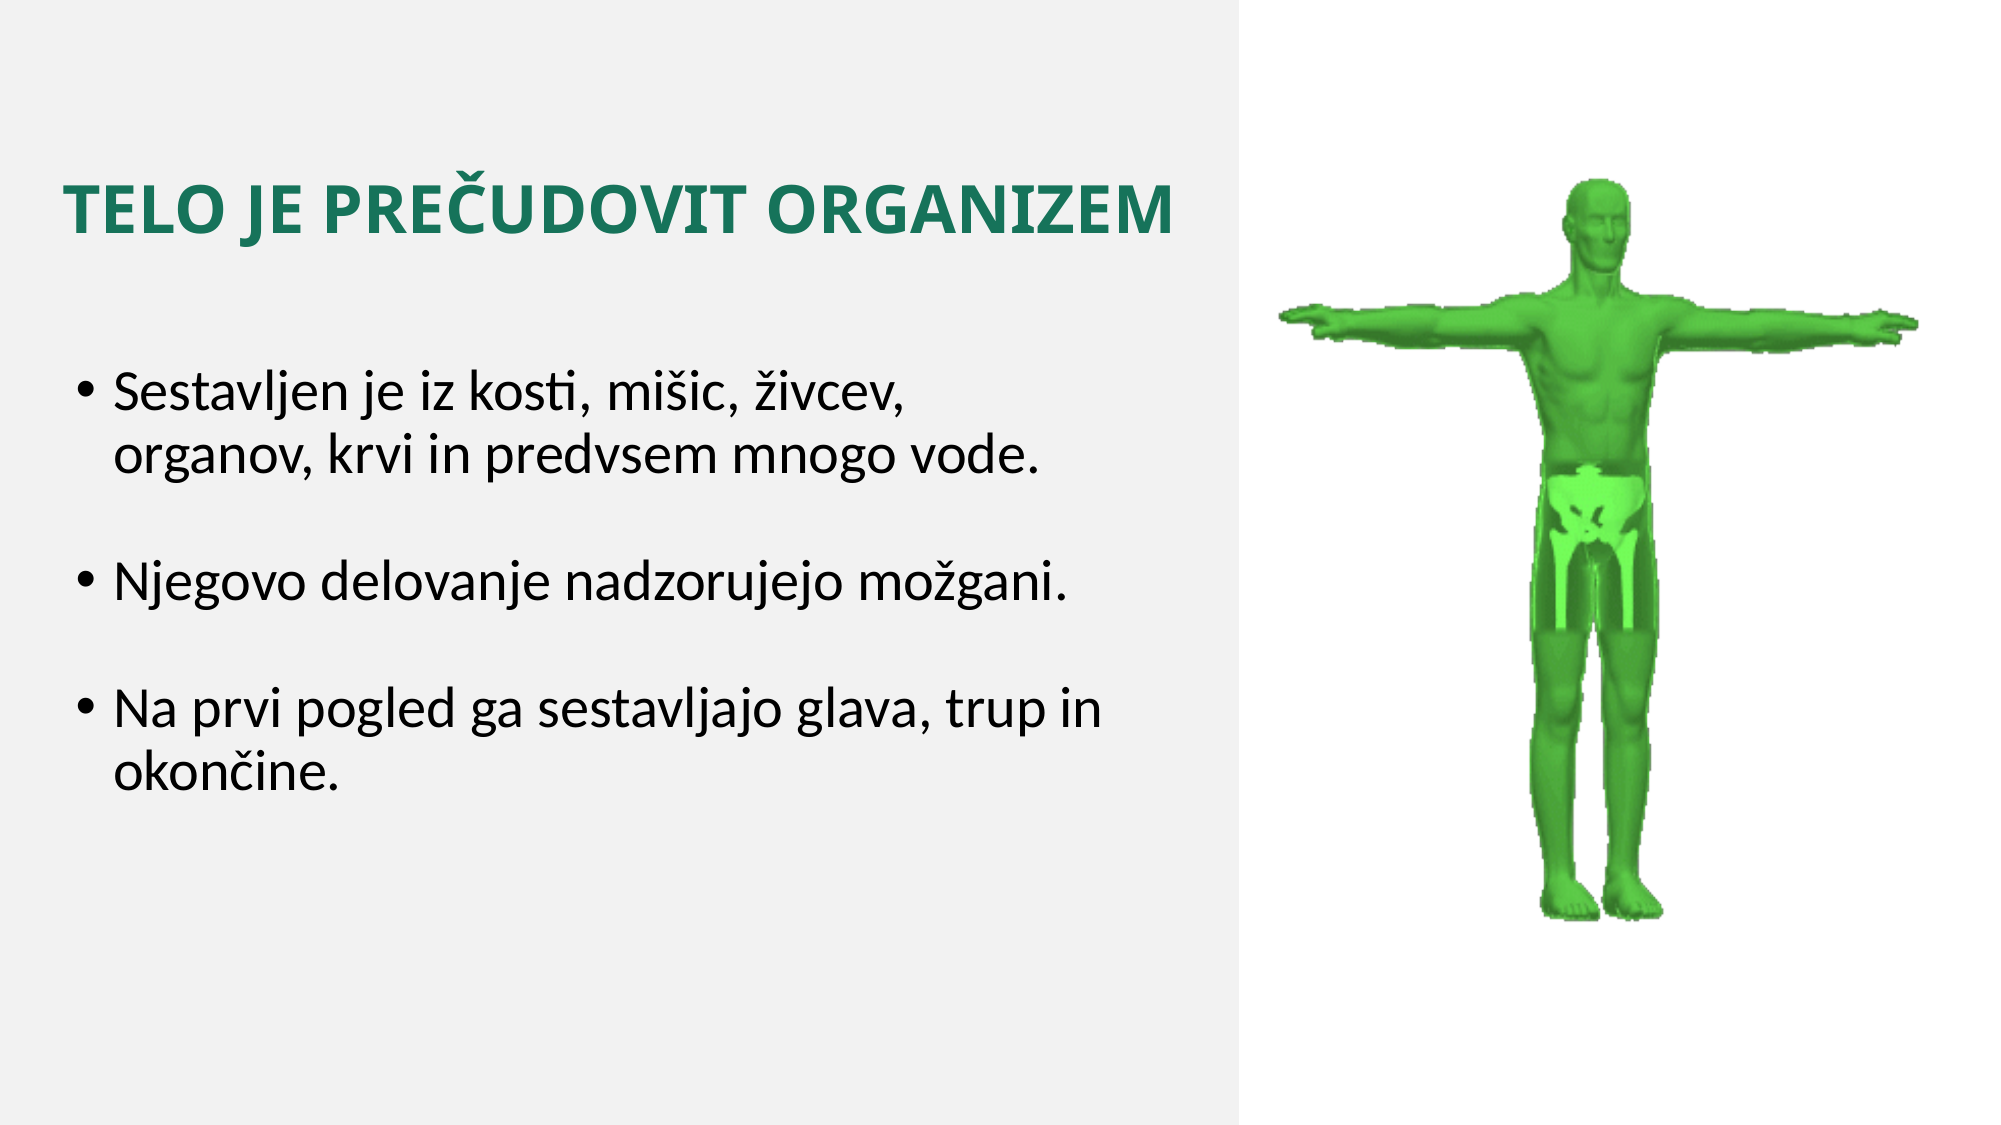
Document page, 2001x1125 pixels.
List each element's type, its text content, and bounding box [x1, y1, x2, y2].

text_box [0, 0, 1239, 1125]
title TELO JE PREČUDOVIT ORGANIZEM [47, 61, 1676, 362]
list Sestavljen je iz kosti, mišic, živcev, organov, krvi in predvsem mnogo vode. Njegovo delovanje nadzorujejo možgani. Na prvi pogled ga sestavljajo glava, trup in okončine. [60, 352, 1120, 986]
picture [1240, 165, 1954, 941]
